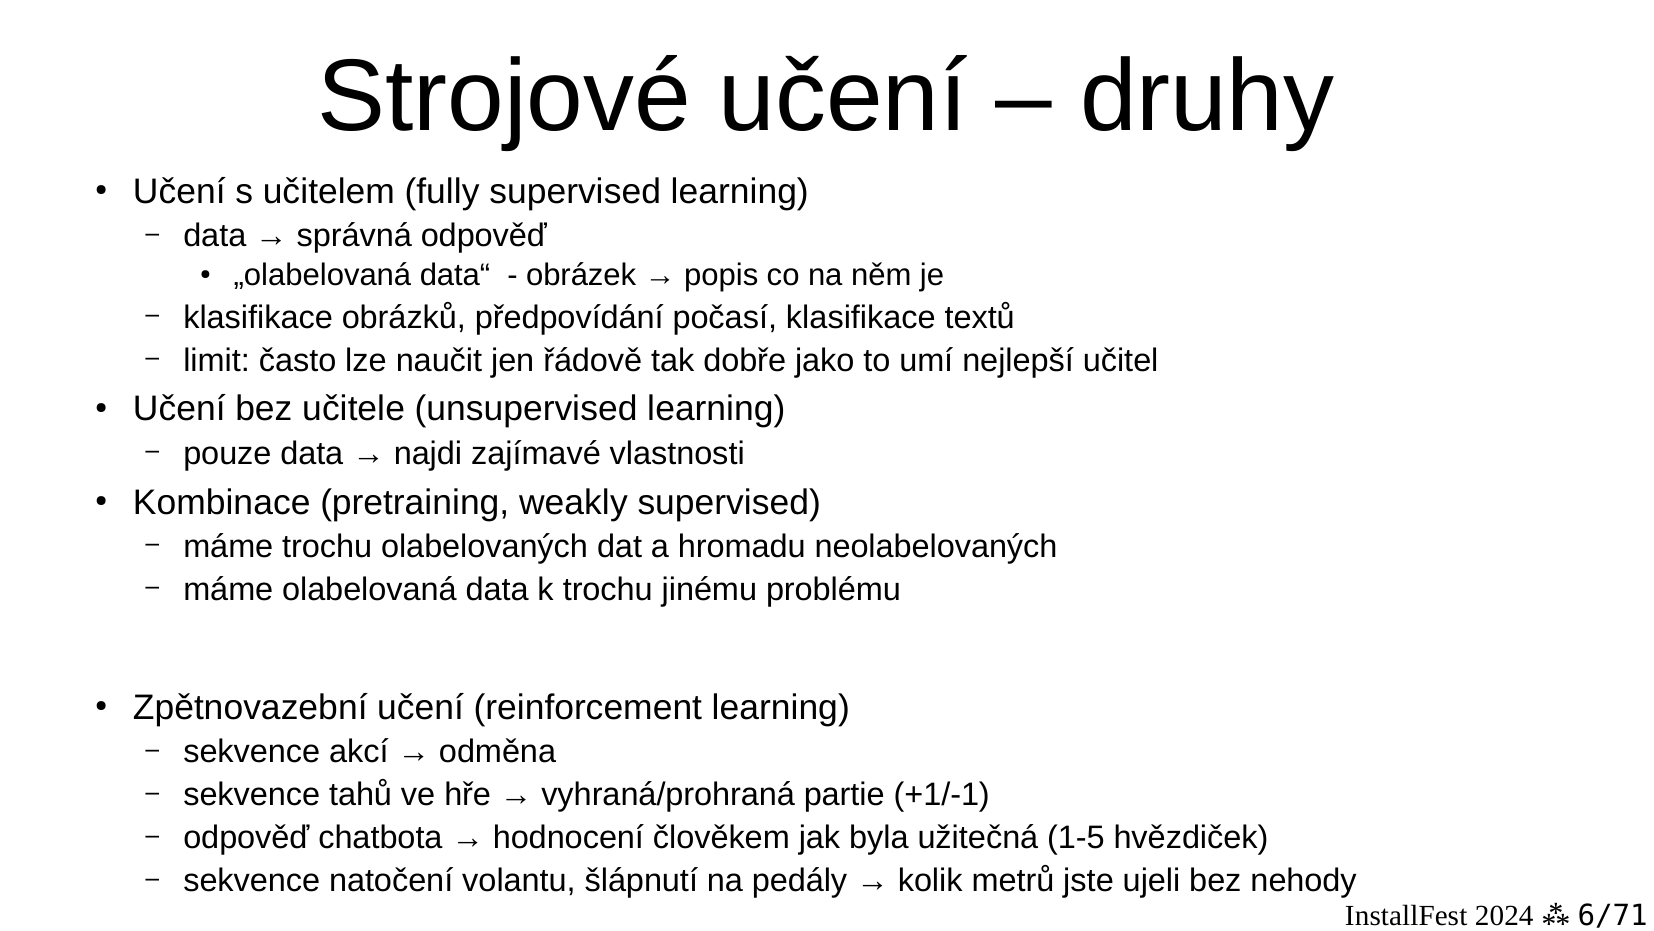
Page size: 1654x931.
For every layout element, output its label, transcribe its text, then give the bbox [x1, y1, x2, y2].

list Učení s učitelem (fully supervised learning) data → správná odpověď „olabelovaná data“ - obrázek → popis co na něm je klasifikace obrázků, předpovídání počasí, klasifikace textů limit: často lze naučit jen řádově tak dobře jako to umí nejlepší učitel Učení bez učitele (unsupervised learning) pouze data → najdi zajímavé vlastnosti Kombinace (pretraining, weakly supervised) máme trochu olabelovaných dat a hromadu neolabelovaných máme olabelovaná data k trochu jinému problému Zpětnovazební učení (reinforcement learning) sekvence akcí → odměna sekvence tahů ve hře → vyhraná/prohraná partie (+1/-1) odpověď chatbota → hodnocení člověkem jak byla užitečná (1-5 hvězdiček) sekvence natočení volantu, šlápnutí na pedály → kolik metrů jste ujeli bez nehody [82, 170, 1571, 905]
title Strojové učení – druhy [82, 38, 1571, 153]
